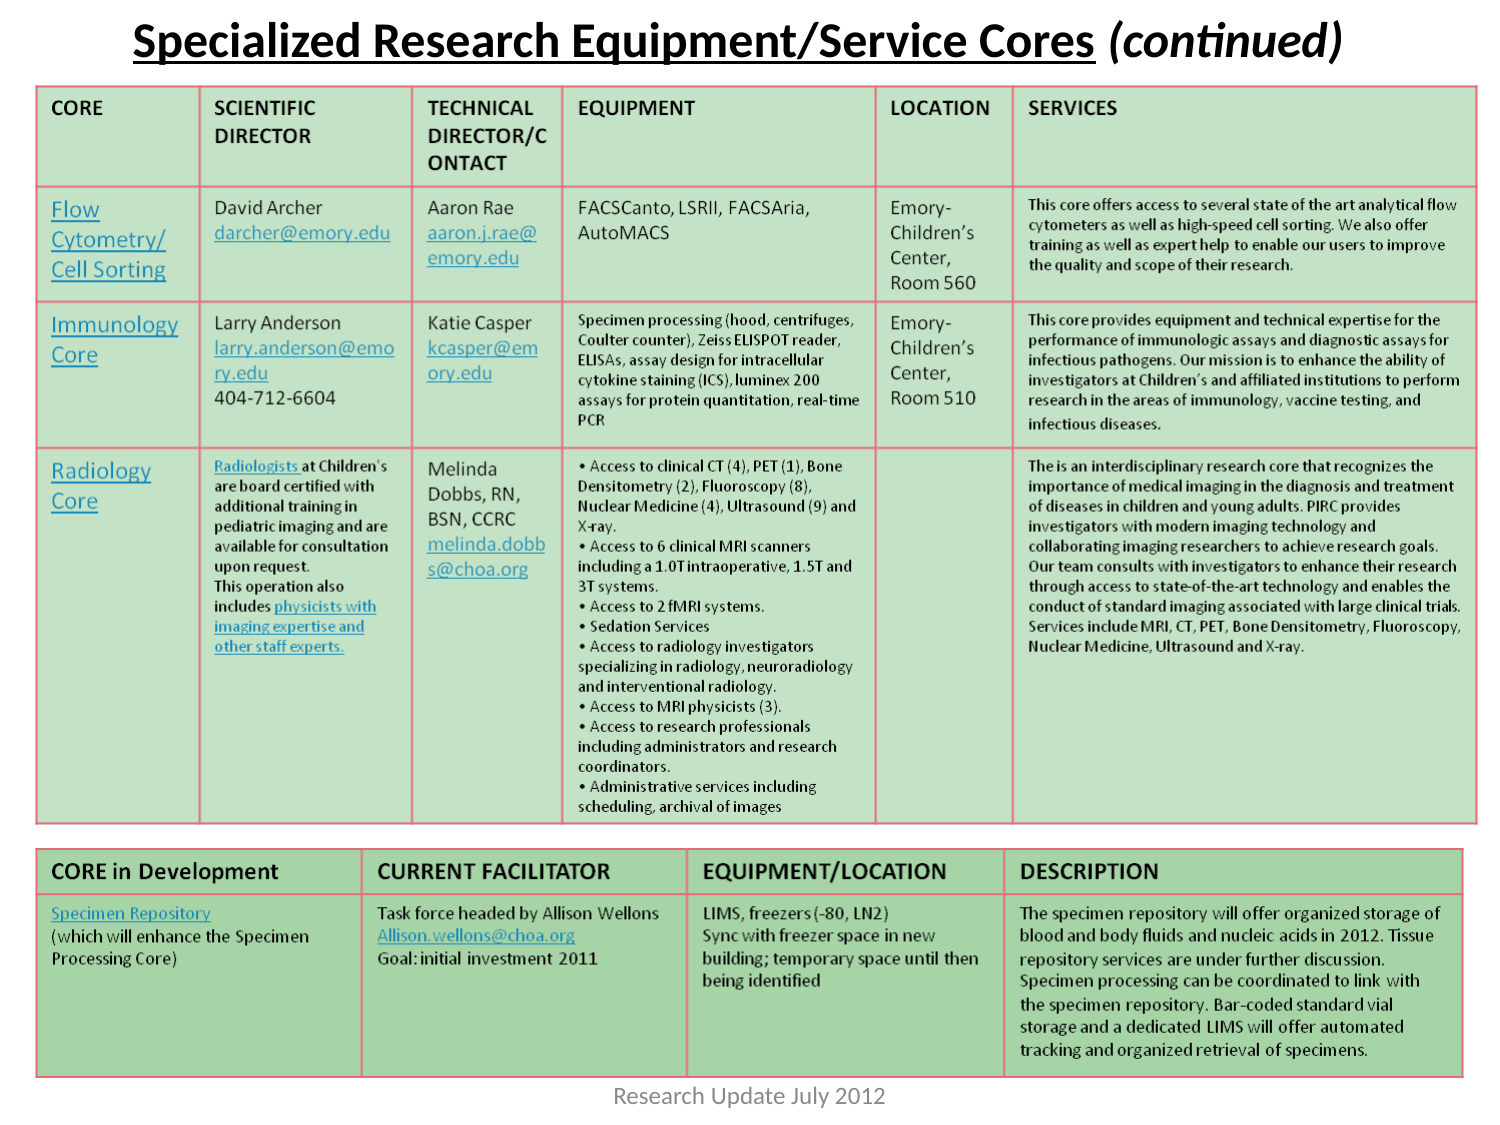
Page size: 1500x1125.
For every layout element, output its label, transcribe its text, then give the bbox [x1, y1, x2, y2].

text_box Specialized Research Equipment/Service Cores (continued) [37, 0, 1450, 113]
picture [25, 837, 1475, 1089]
picture [25, 76, 1488, 836]
text_box Research Update July 2012 [512, 1089, 988, 1125]
